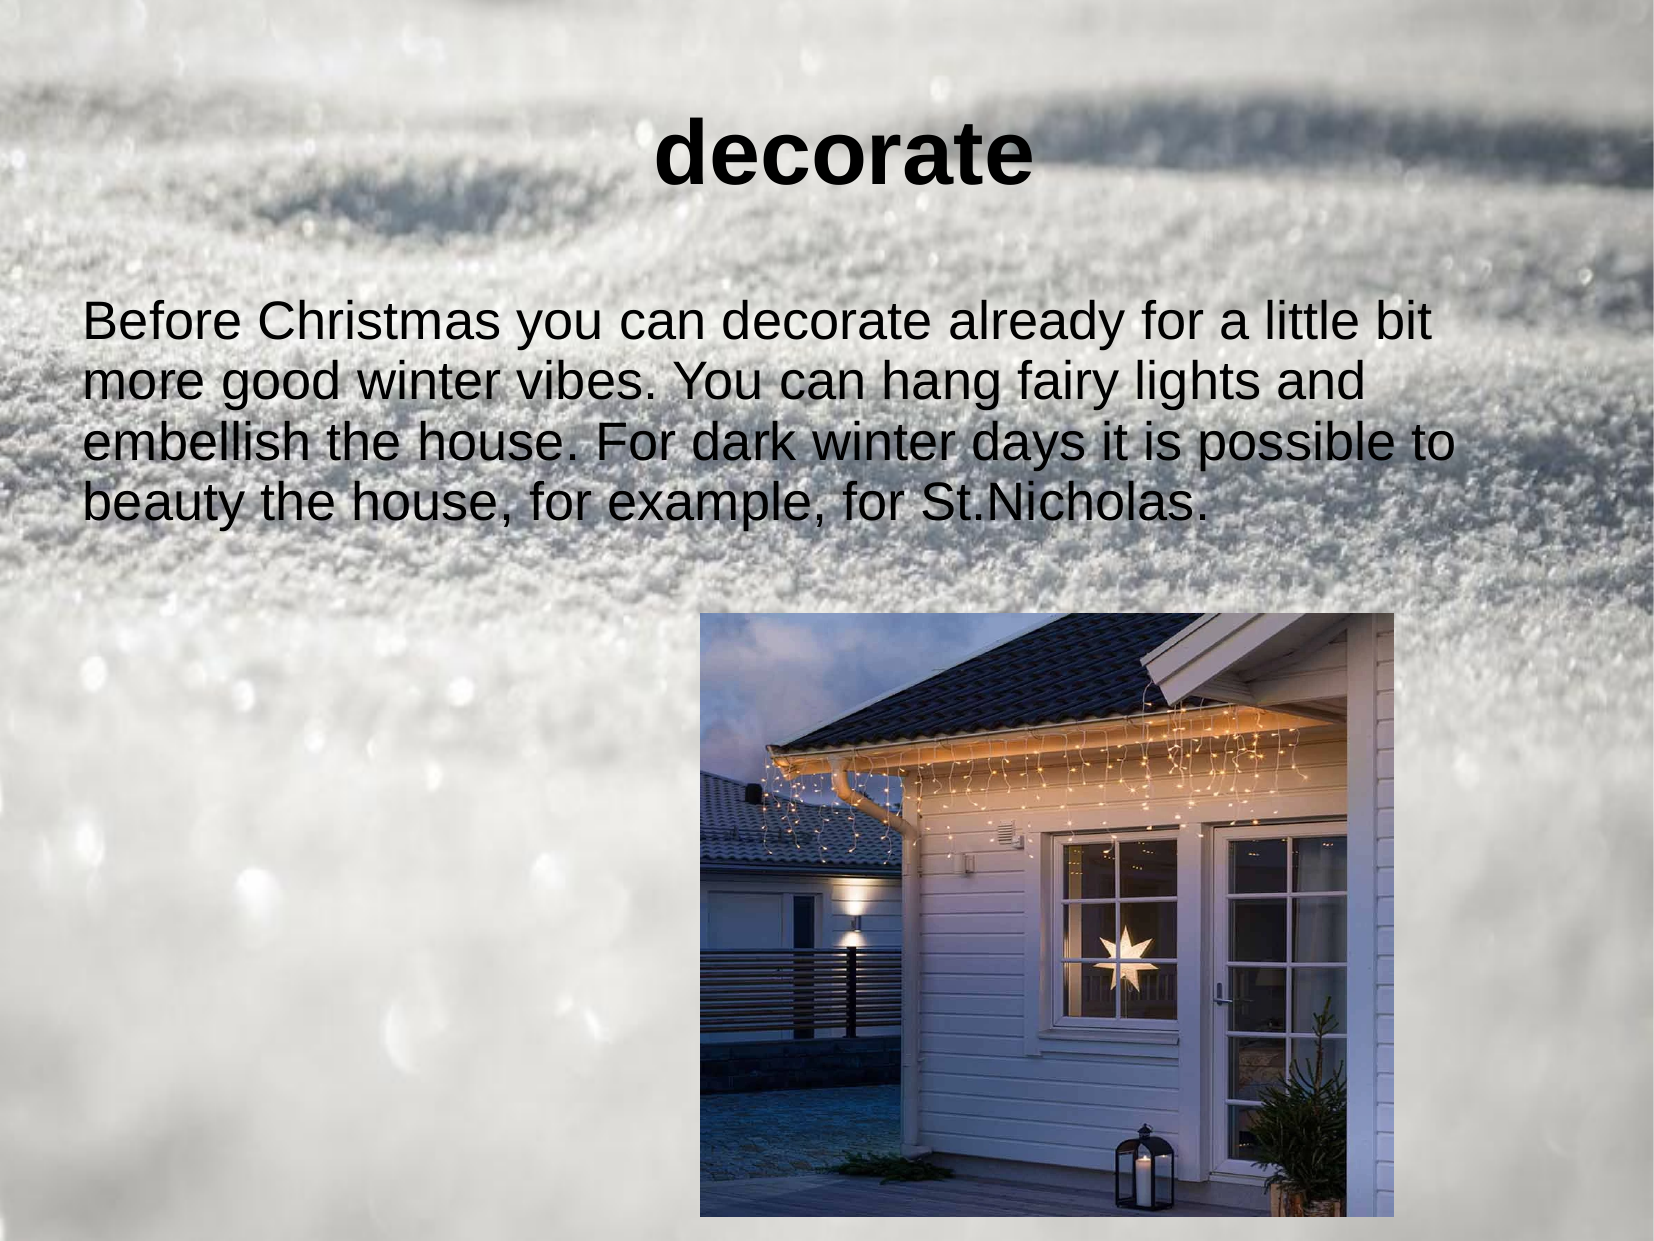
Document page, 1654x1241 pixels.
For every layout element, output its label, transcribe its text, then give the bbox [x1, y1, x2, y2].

title decorate [82, 49, 1571, 257]
list Before Christmas you can decorate already for a little bit more good winter vibes. You can hang fairy lights and embellish the house. For dark winter days it is possible to beauty the house, for example, for St.Nicholas. [82, 290, 1571, 1109]
picture [0, 0, 1654, 1241]
